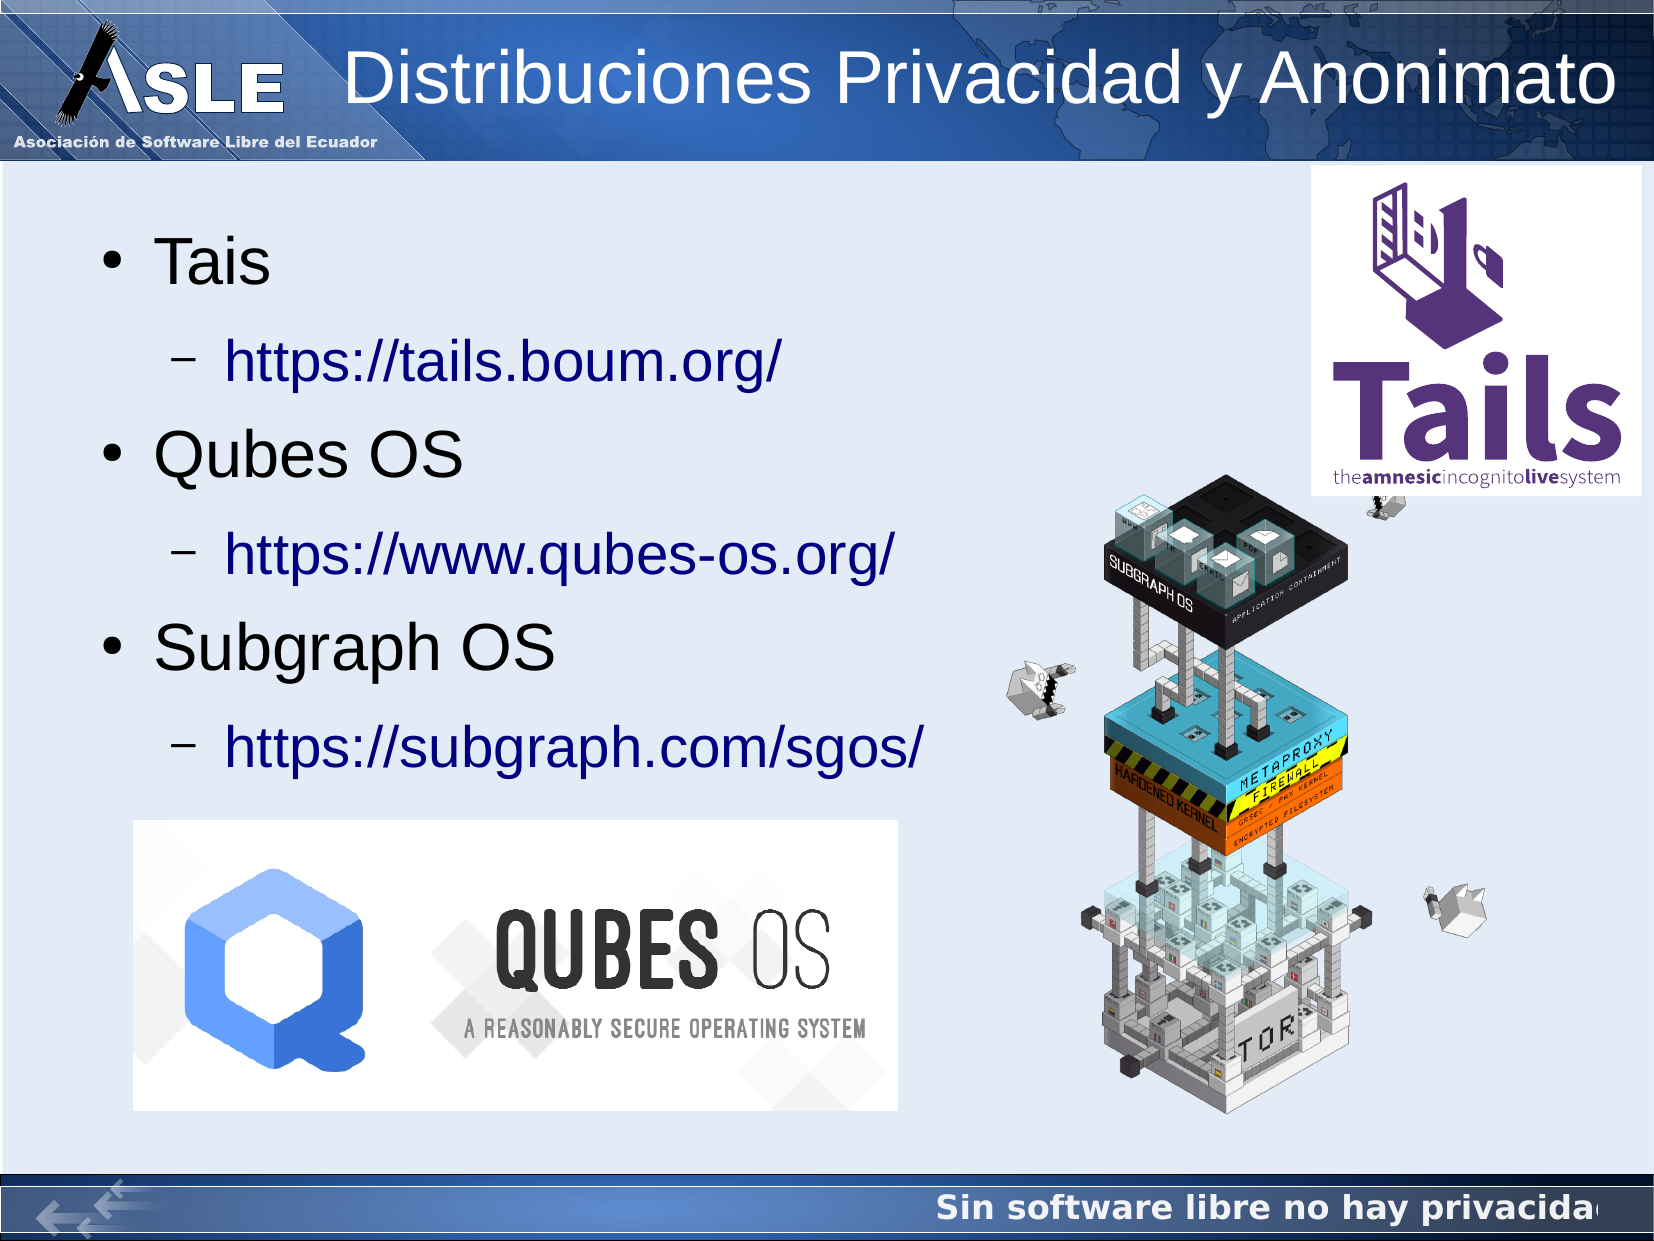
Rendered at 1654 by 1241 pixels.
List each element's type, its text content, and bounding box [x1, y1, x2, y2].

list Tais https://tails.boum.org/ Qubes OS https://www.qubes-os.org/ Subgraph OS https://subgraph.com/sgos/ [82, 224, 945, 1010]
title Distribuciones Privacidad y Anonimato [318, 26, 1642, 130]
picture [978, 165, 1642, 1123]
picture [133, 820, 898, 1111]
